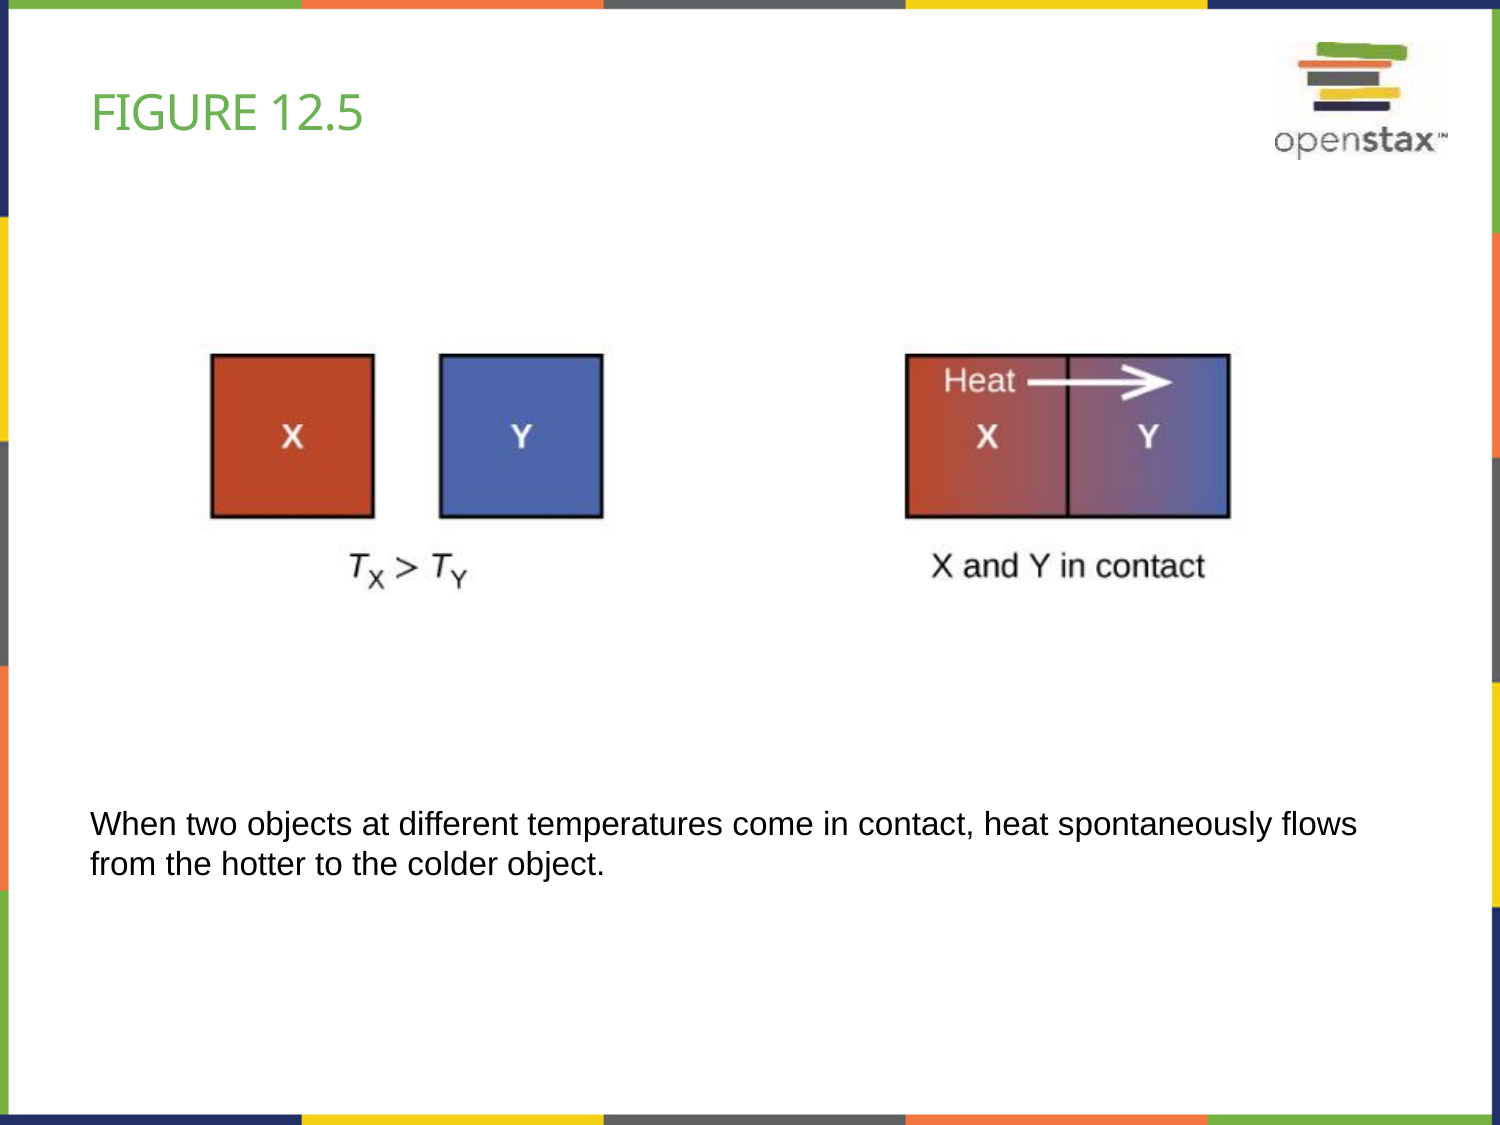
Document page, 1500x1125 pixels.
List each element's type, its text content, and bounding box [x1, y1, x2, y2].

title Figure 12.5 [75, 39, 1398, 148]
list When two objects at different temperatures come in contact, heat spontaneously flows from the hotter to the colder object. [75, 794, 1398, 986]
picture [0, 0, 1500, 1125]
